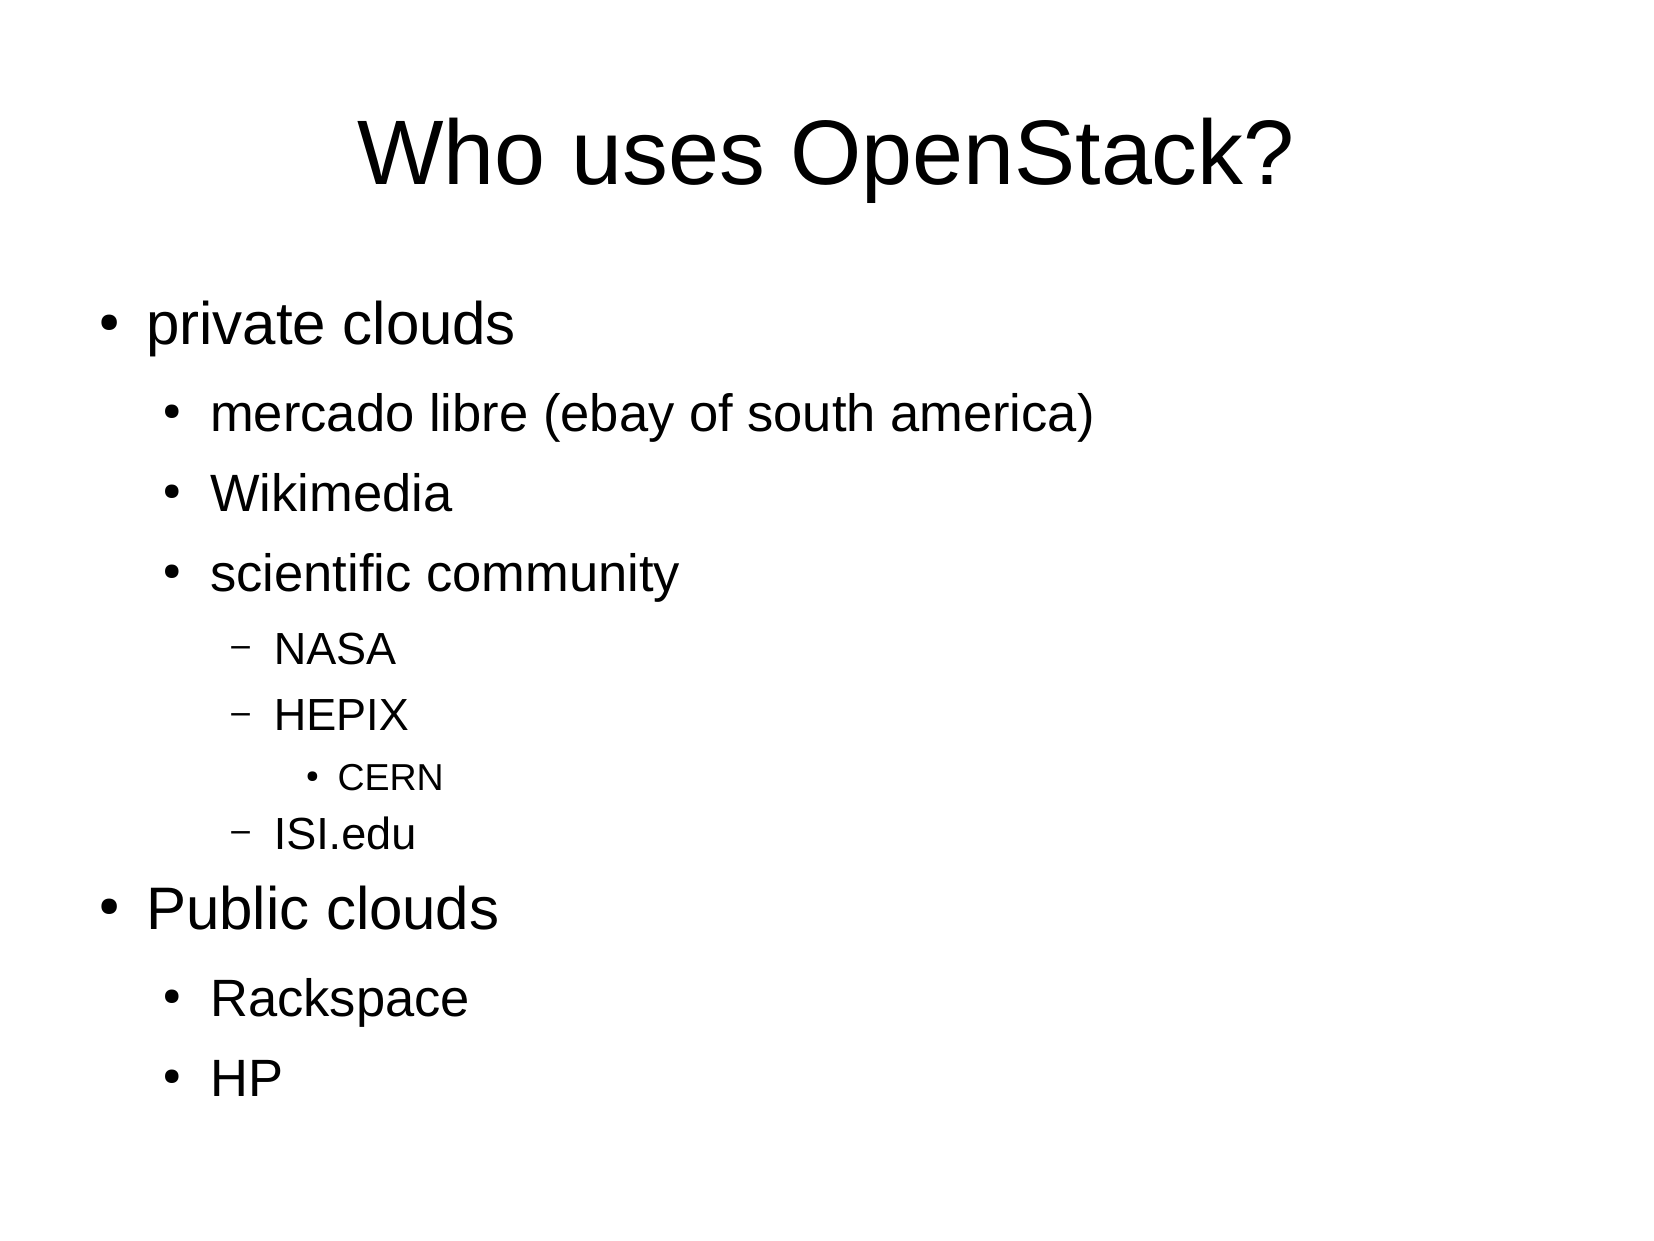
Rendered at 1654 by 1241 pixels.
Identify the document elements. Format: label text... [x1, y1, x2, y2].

list private clouds mercado libre (ebay of south america) Wikimedia scientific community NASA HEPIX CERN ISI.edu Public clouds Rackspace HP [82, 290, 1571, 1109]
title Who uses OpenStack? [82, 49, 1571, 257]
